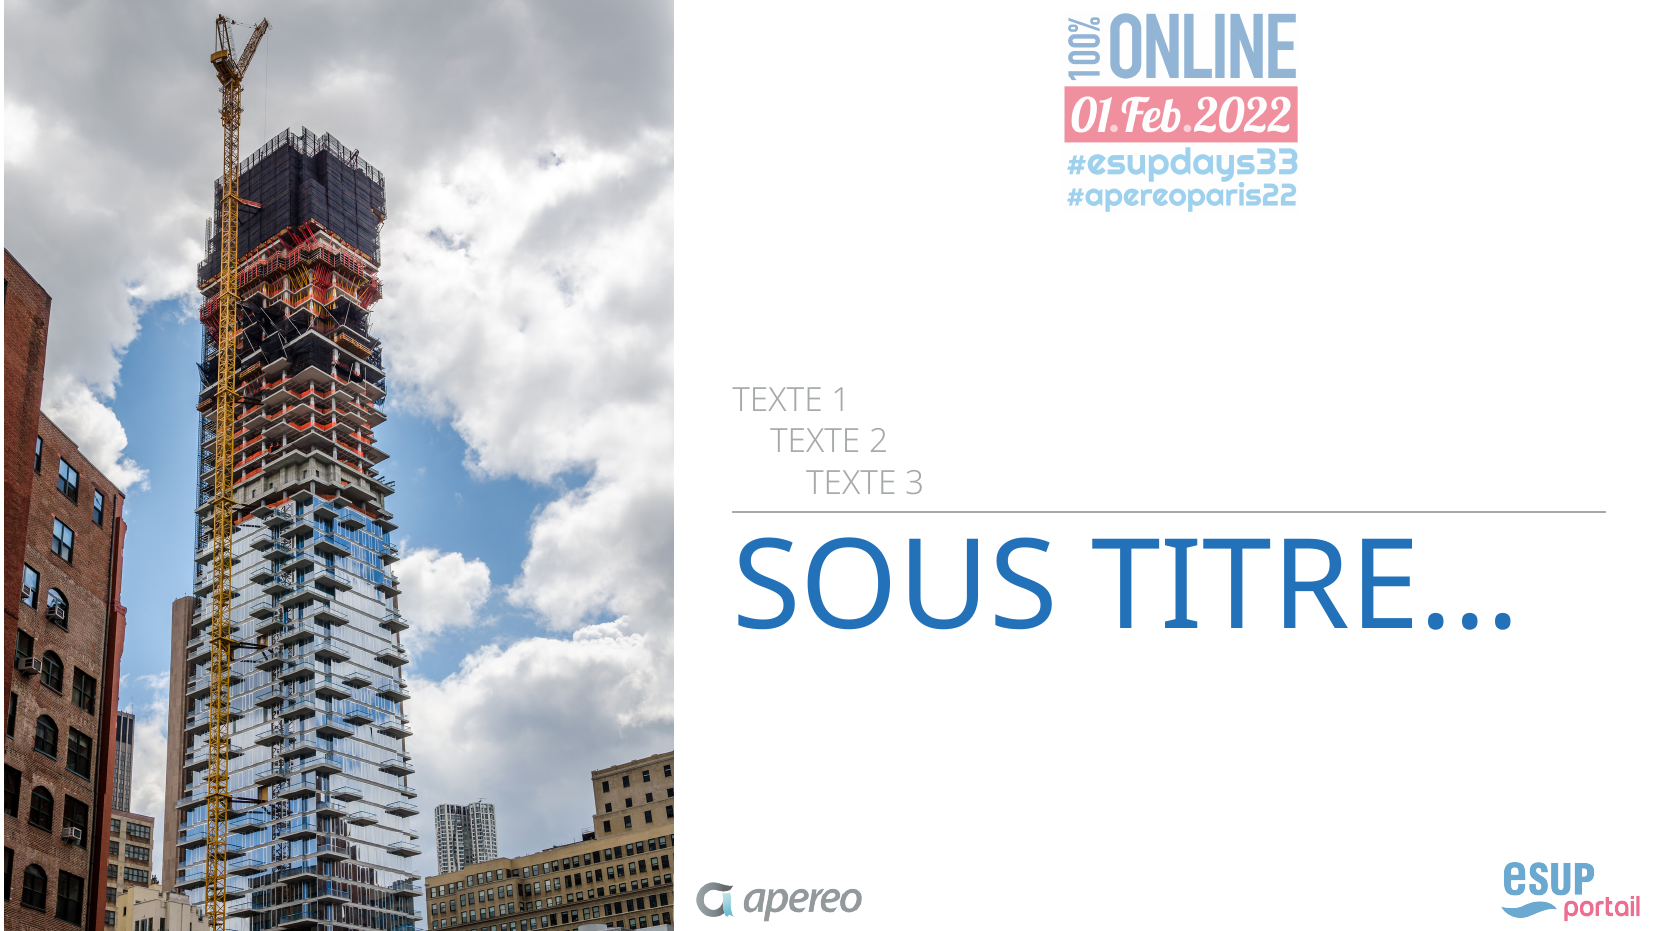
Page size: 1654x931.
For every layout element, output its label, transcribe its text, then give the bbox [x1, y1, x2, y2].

text_box SOUS TITRE... [732, 494, 1619, 814]
text_box <number> [0, 868, 4, 924]
picture [4, 0, 674, 931]
text_box [1027, 0, 1335, 225]
text_box [673, 874, 875, 922]
text_box TEXTE 1 TEXTE 2 TEXTE 3 [732, 256, 1607, 505]
text_box [1440, 820, 1642, 922]
